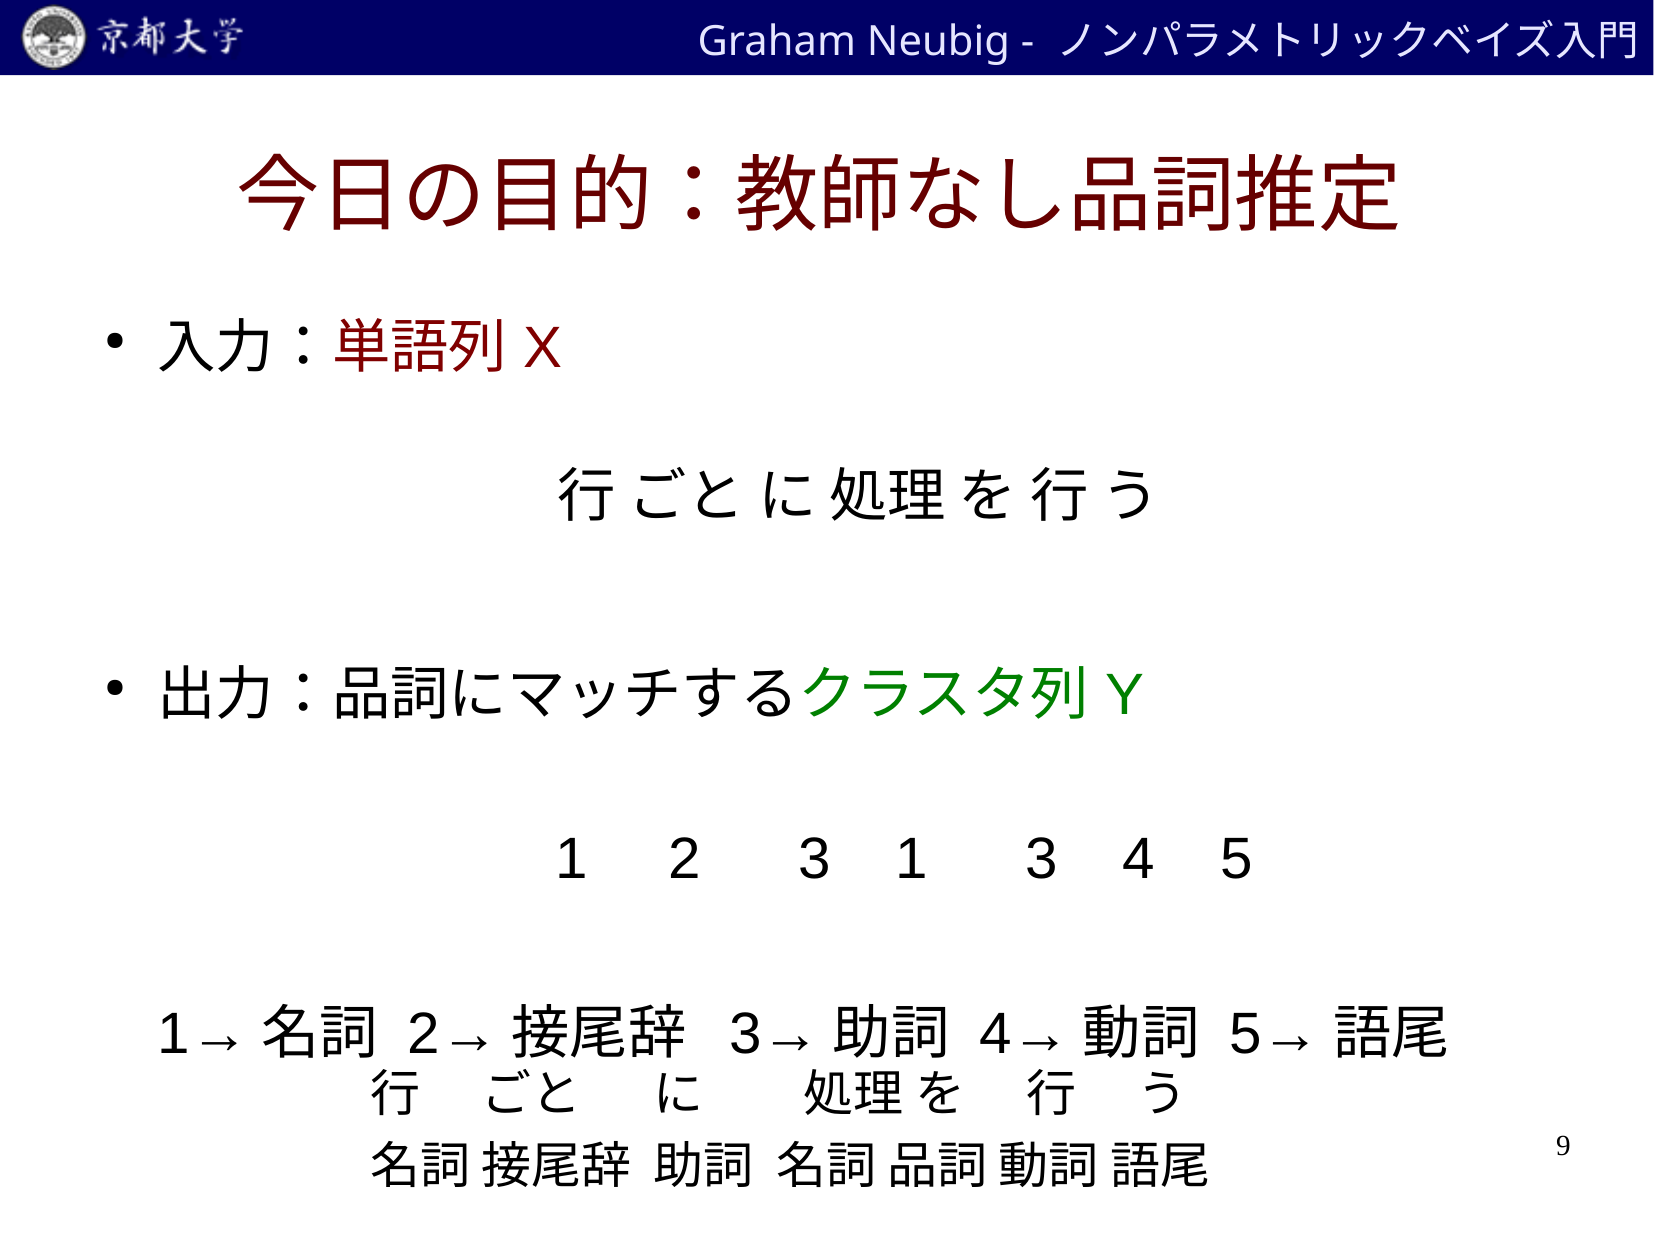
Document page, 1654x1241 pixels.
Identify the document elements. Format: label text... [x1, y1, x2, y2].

list 入力：単語列X 行 ごと に 処理 を 行 う 出力：品詞にマッチするクラスタ列Y 1 2 3 1 3 4 5 1→名詞 2→接尾辞 3→助詞 4→動詞 5→語尾 [86, 300, 1576, 1104]
title 今日の目的：教師なし品詞推定 [75, 100, 1564, 277]
text_box 行 ごと に 処理 を 行 う 名詞 接尾辞 助詞 名詞 品詞 動詞 語尾 [337, 1046, 1576, 1169]
picture [0, 0, 247, 70]
